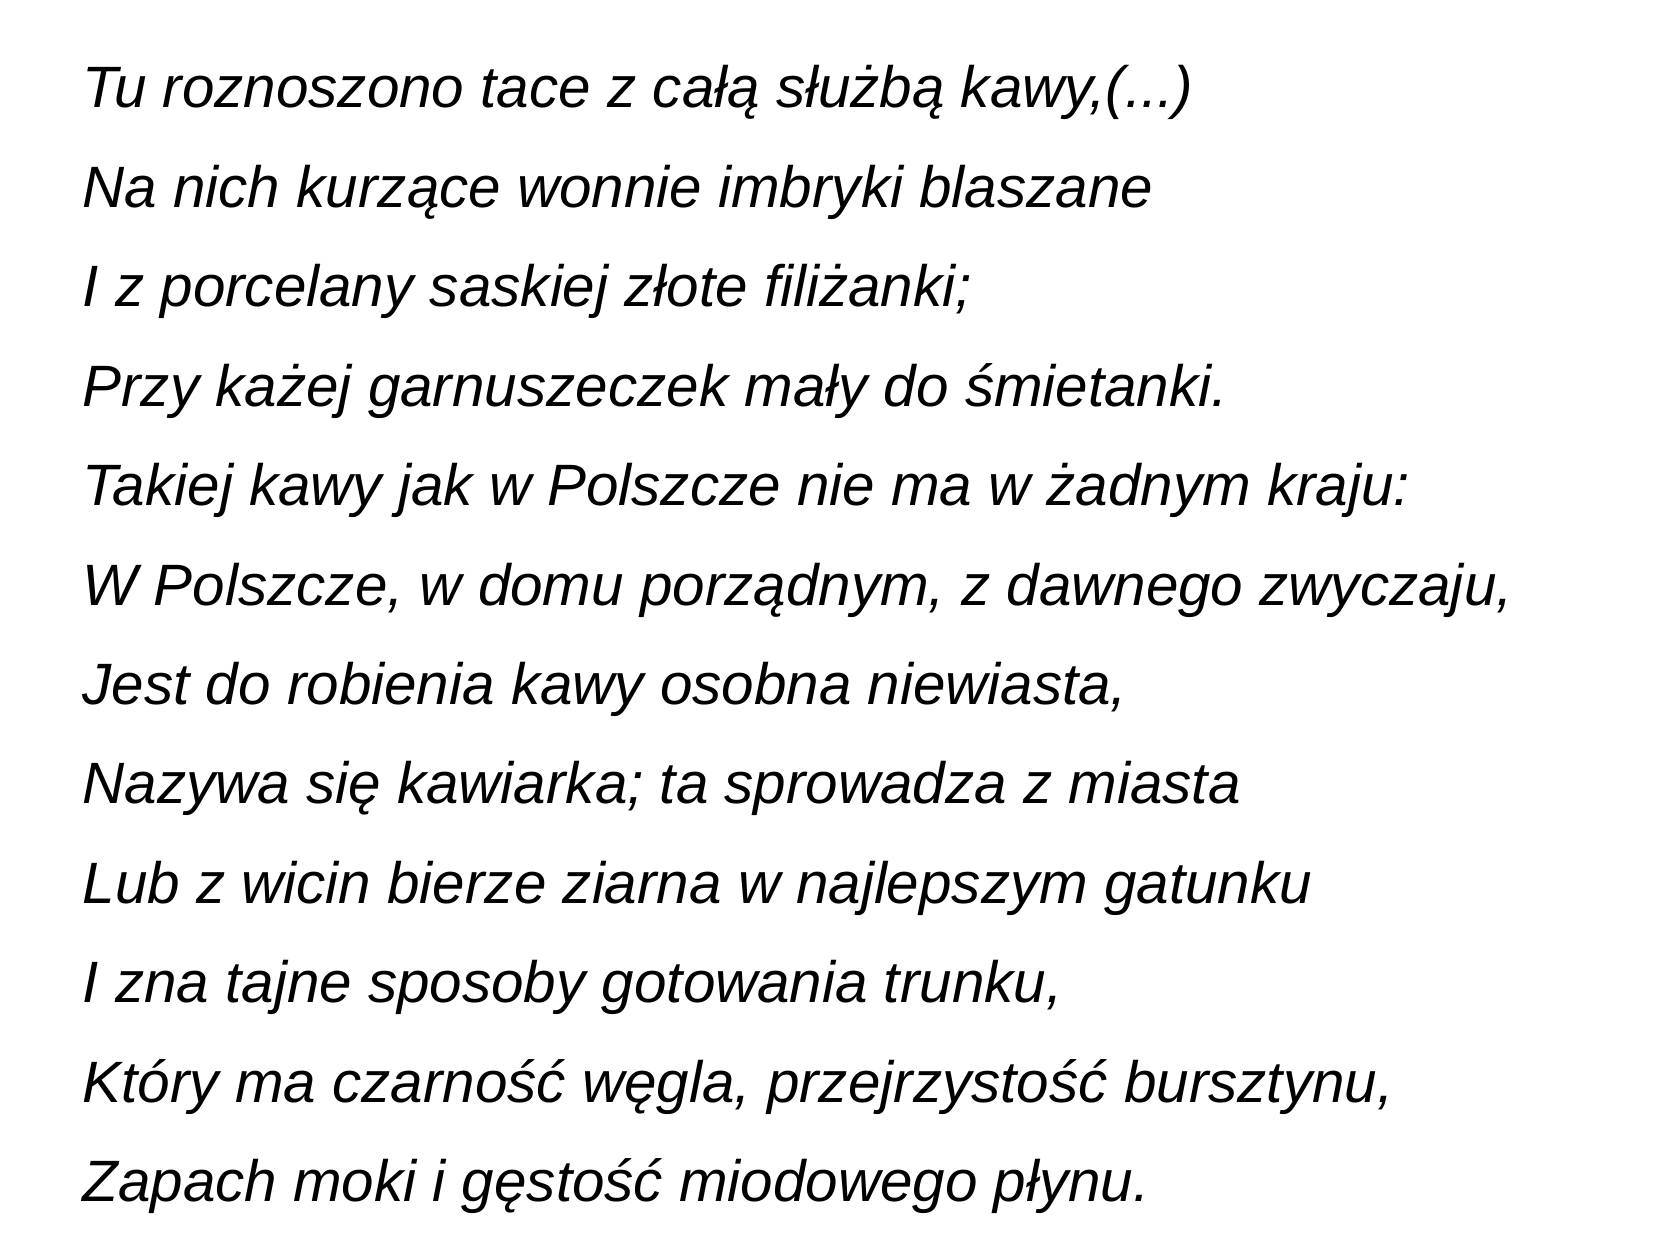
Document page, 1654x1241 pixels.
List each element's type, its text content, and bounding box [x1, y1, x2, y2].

subtitle Tu roznoszono tace z całą służbą kawy,(...) Na nich kurzące wonnie imbryki blaszane I z porcelany saskiej złote filiżanki; Przy każej garnuszeczek mały do śmietanki. Takiej kawy jak w Polszcze nie ma w żadnym kraju: W Polszcze, w domu porządnym, z dawnego zwyczaju, Jest do robienia kawy osobna niewiasta, Nazywa się kawiarka; ta sprowadza z miasta Lub z wicin bierze ziarna w najlepszym gatunku I zna tajne sposoby gotowania trunku, Który ma czarność węgla, przejrzystość bursztynu, Zapach moki i gęstość miodowego płynu. [82, 49, 1571, 1109]
